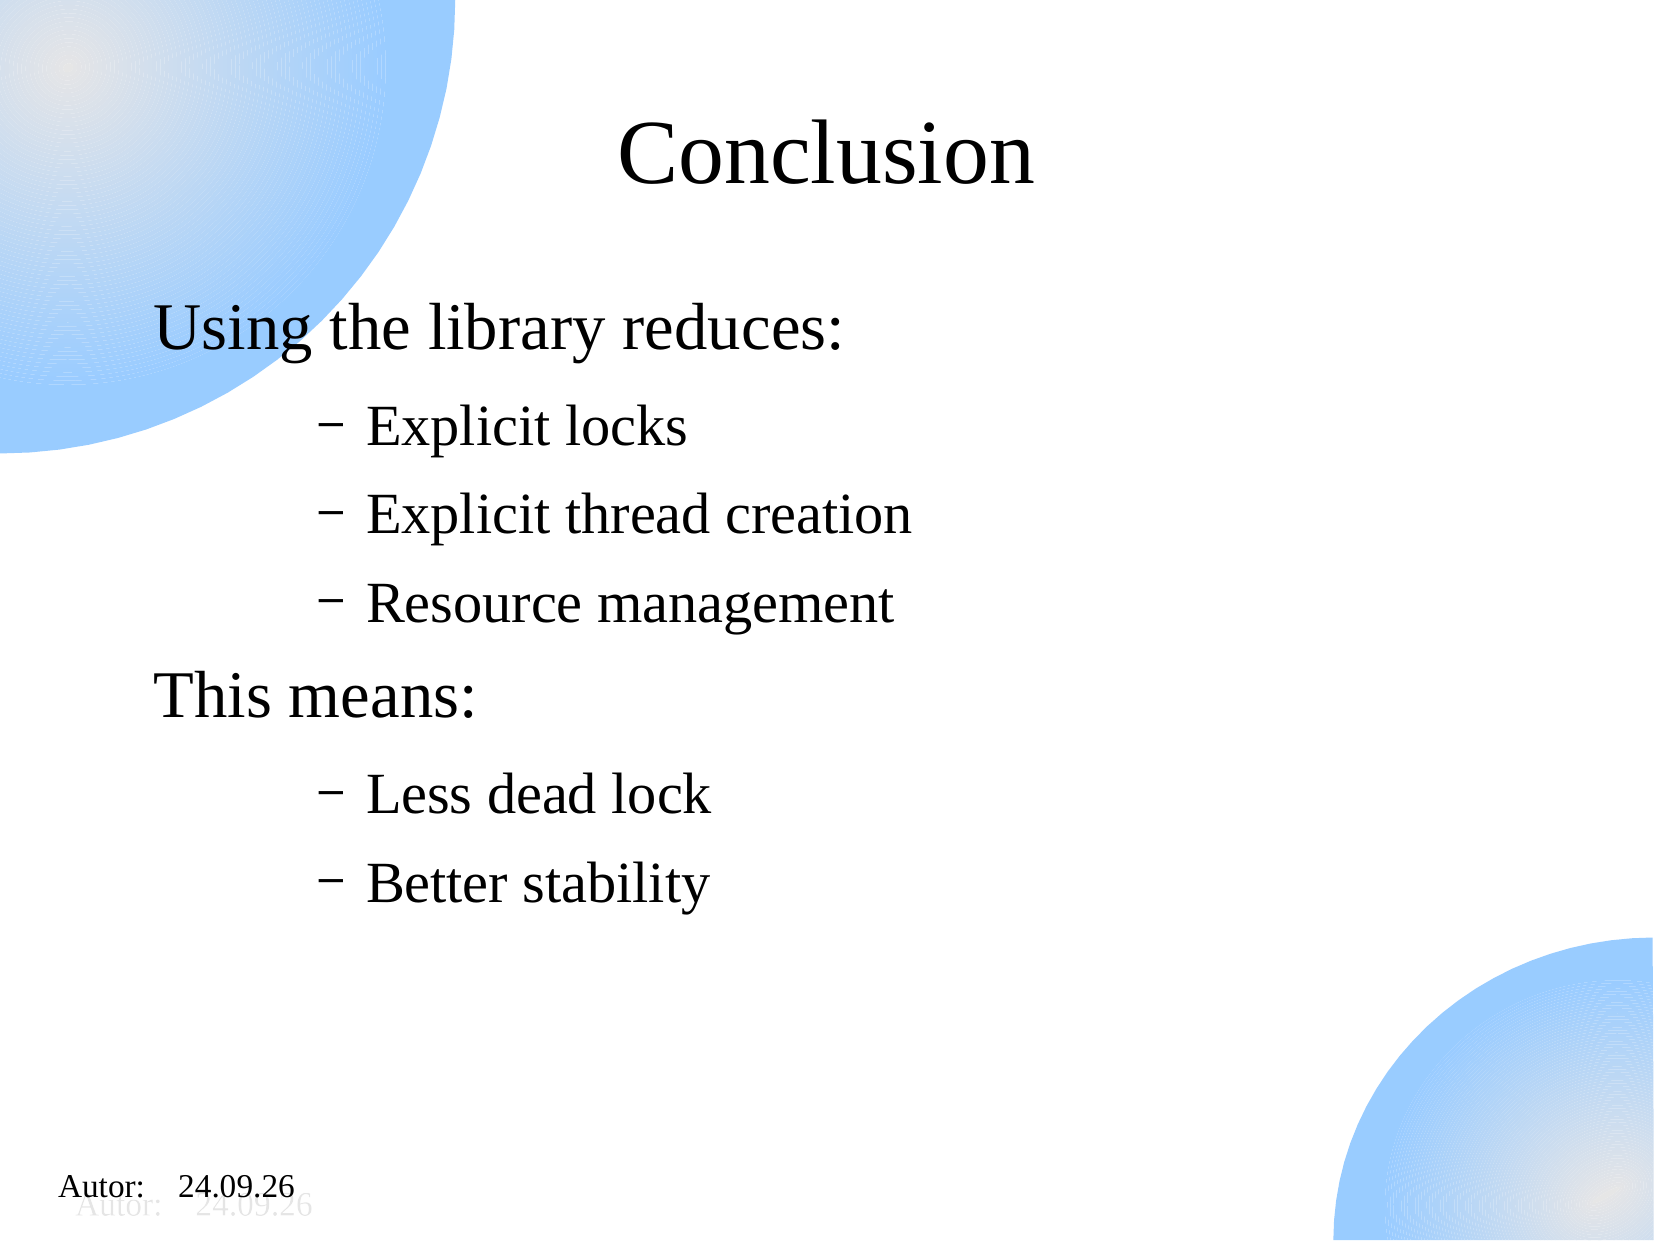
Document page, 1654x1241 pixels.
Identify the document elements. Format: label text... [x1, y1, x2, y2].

list Using the library reduces: Explicit locks Explicit thread creation Resource management This means: Less dead lock Better stability [82, 290, 1571, 1018]
title Conclusion [82, 49, 1571, 257]
